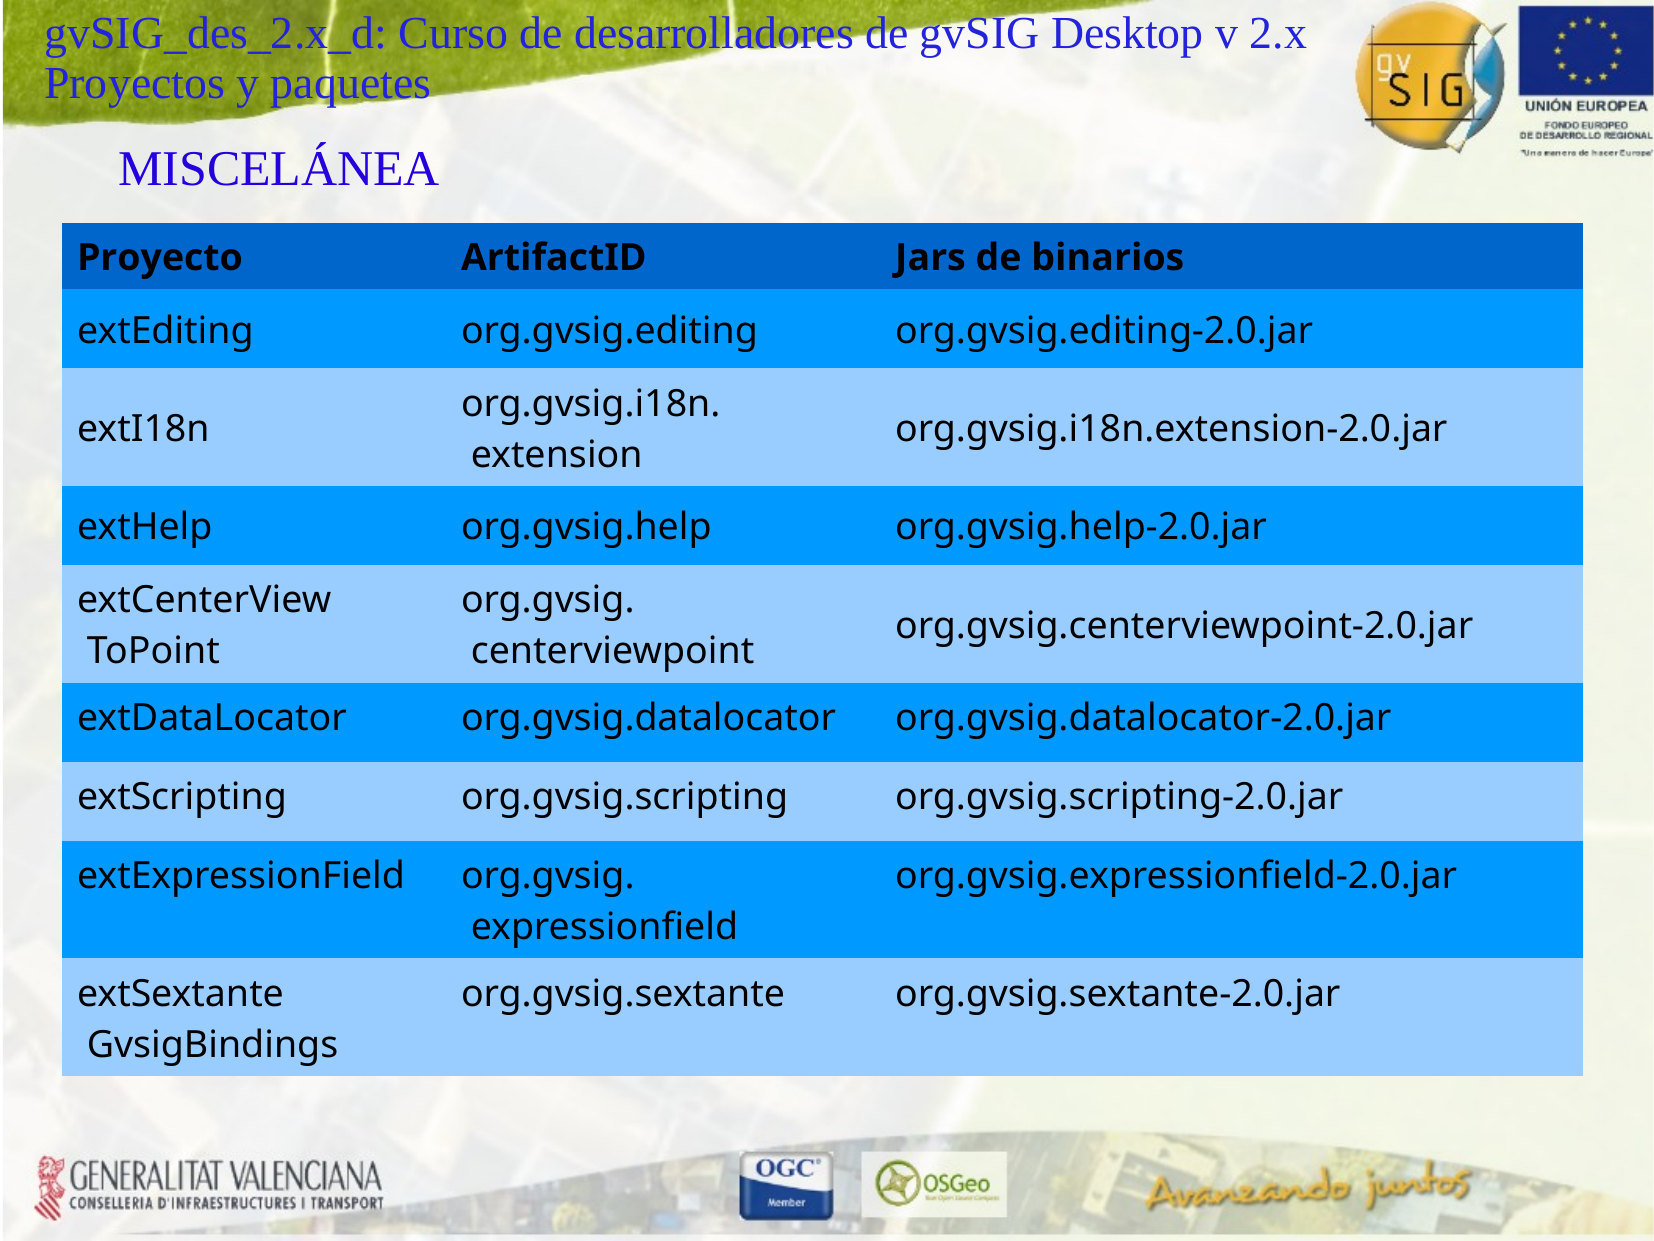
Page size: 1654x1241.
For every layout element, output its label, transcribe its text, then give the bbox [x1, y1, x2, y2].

table_cell org.gvsig.i18n. extension [446, 368, 881, 486]
table_cell extCenterView ToPoint [62, 565, 446, 683]
table_cell extHelp [62, 486, 446, 565]
table_cell org.gvsig.centerviewpoint-2.0.jar [881, 565, 1583, 683]
table_cell org.gvsig. centerviewpoint [446, 565, 881, 683]
table_cell org.gvsig.expressionfield-2.0.jar [881, 841, 1583, 958]
table_cell extI18n [62, 368, 446, 486]
table_cell extDataLocator [62, 683, 446, 762]
table_cell org.gvsig.datalocator [446, 683, 881, 762]
table_header Proyecto [62, 223, 446, 289]
table_cell org.gvsig.sextante [446, 958, 881, 1076]
table_cell extScripting [62, 762, 446, 841]
table_cell org.gvsig.i18n.extension-2.0.jar [881, 368, 1583, 486]
picture [2, 0, 1654, 1241]
table_cell extEditing [62, 289, 446, 368]
table_cell org.gvsig.scripting-2.0.jar [881, 762, 1583, 841]
title MISCELÁNEA [118, 94, 1447, 223]
table_cell org.gvsig.editing-2.0.jar [881, 289, 1583, 368]
table_cell org.gvsig. expressionfield [446, 841, 881, 958]
table_cell extSextante GvsigBindings [62, 958, 446, 1076]
table_cell org.gvsig.help-2.0.jar [881, 486, 1583, 565]
table_cell org.gvsig.datalocator-2.0.jar [881, 683, 1583, 762]
table_cell org.gvsig.editing [446, 289, 881, 368]
table_cell extExpressionField [62, 841, 446, 958]
table_header Jars de binarios [881, 223, 1583, 289]
table_cell org.gvsig.scripting [446, 762, 881, 841]
table_cell org.gvsig.sextante-2.0.jar [881, 958, 1583, 1076]
table_header ArtifactID [446, 223, 881, 289]
table_cell org.gvsig.help [446, 486, 881, 565]
